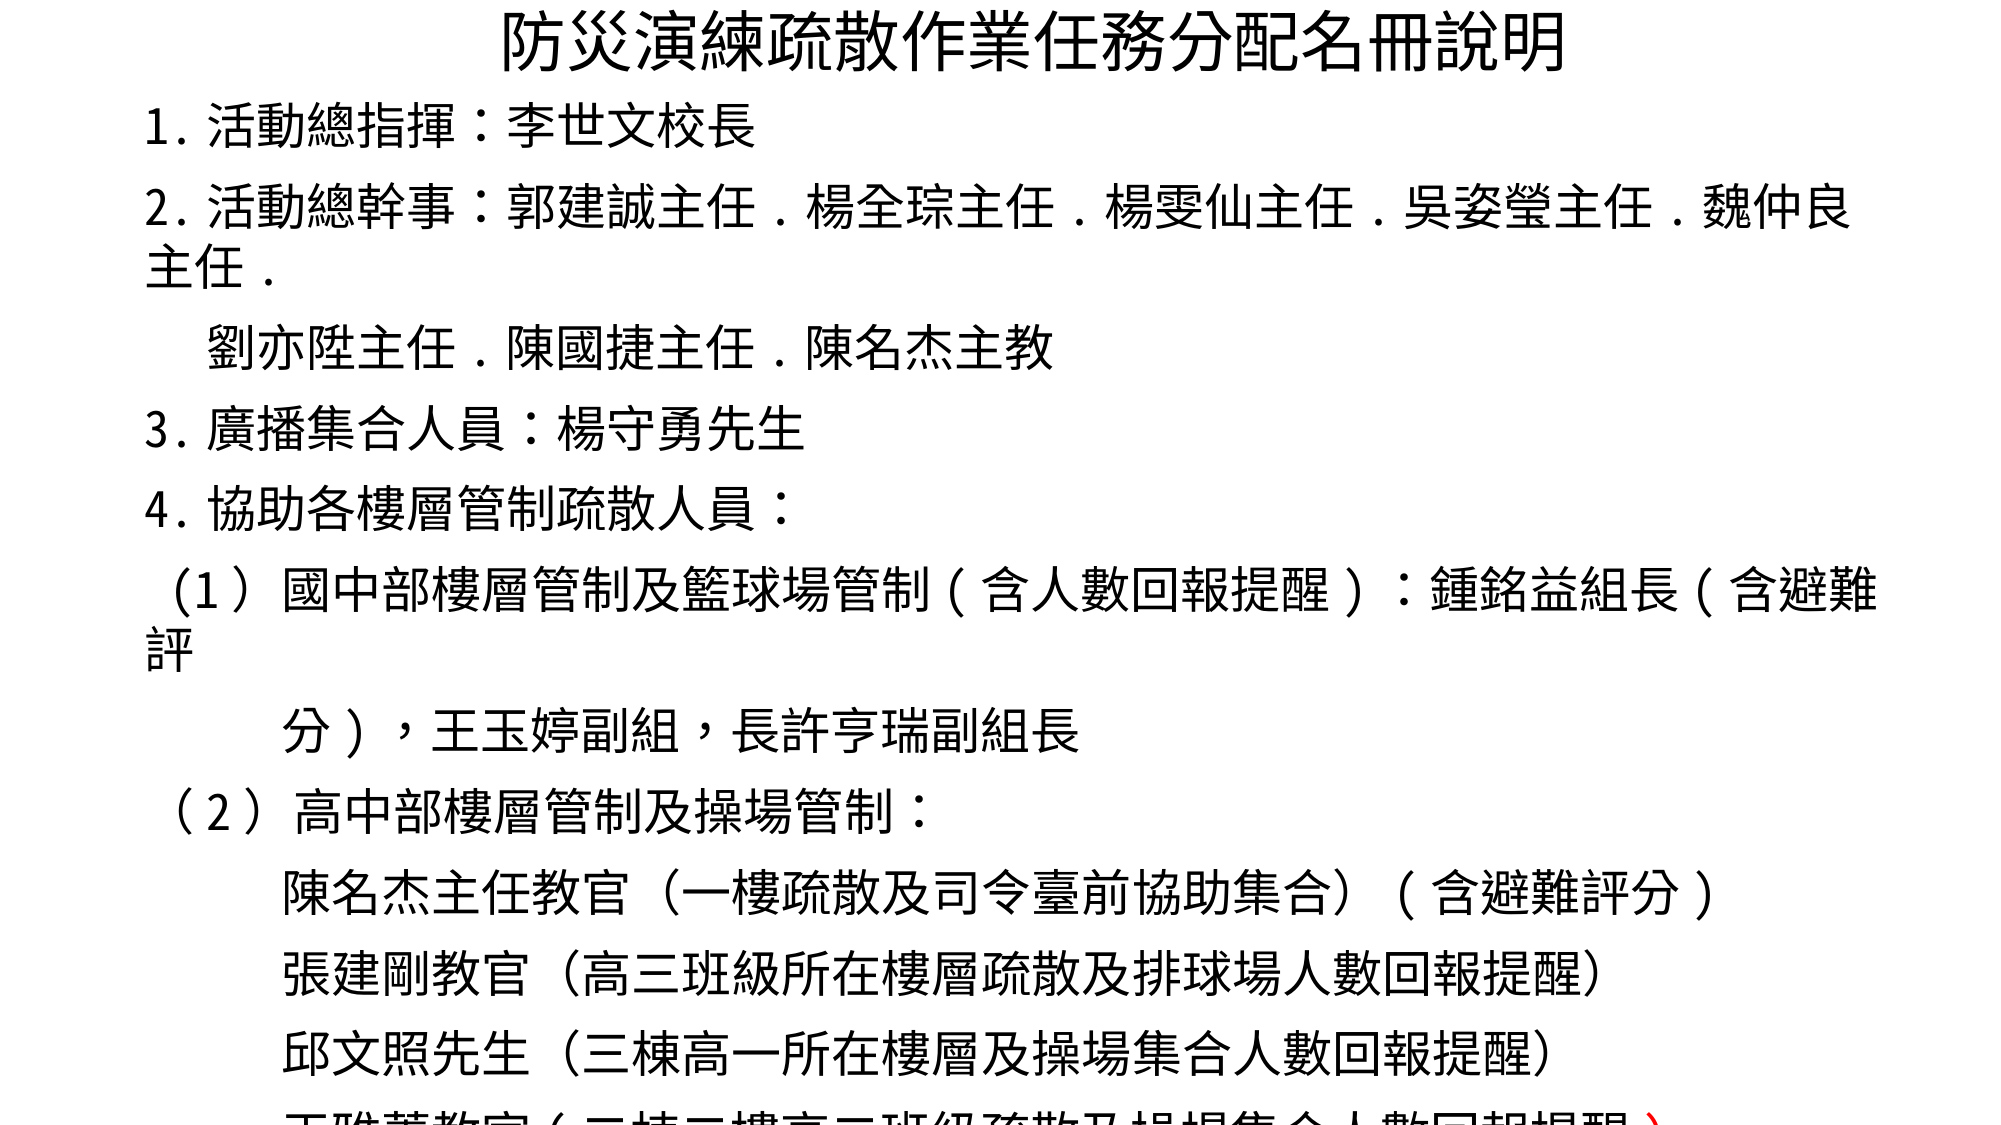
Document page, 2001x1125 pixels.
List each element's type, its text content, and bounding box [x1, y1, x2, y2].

title 防災演練疏散作業任務分配名冊說明 [306, 0, 1761, 86]
list 1.活動總指揮：李世文校長 2.活動總幹事：郭建誠主任.楊全琮主任.楊雯仙主任.吳姿瑩主任.魏仲良主任. 劉亦陞主任.陳國捷主任.陳名杰主教 3.廣播集合人員：楊守勇先生 4.協助各樓層管制疏散人員： (1）國中部樓層管制及籃球場管制(含人數回報提醒)：鍾銘益組長(含避難評 分)，王玉婷副組，長許亨瑞副組長 （2）高中部樓層管制及操場管制： 陳名杰主任教官（一樓疏散及司令臺前協助集合）(含避難評分) 張建剛教官（高三班級所在樓層疏散及排球場人數回報提醒） 邱文照先生（三棟高一所在樓層及操場集合人數回報提醒） 王雅菁教官(二棟二樓高二班級疏散及操場集合人數回報提醒) 5.紀實拍照：李彥輝老師、陳胤嘉先生 6.操場司令臺廣播器(前置作業)：劉芸函老師 [129, 86, 1904, 1060]
